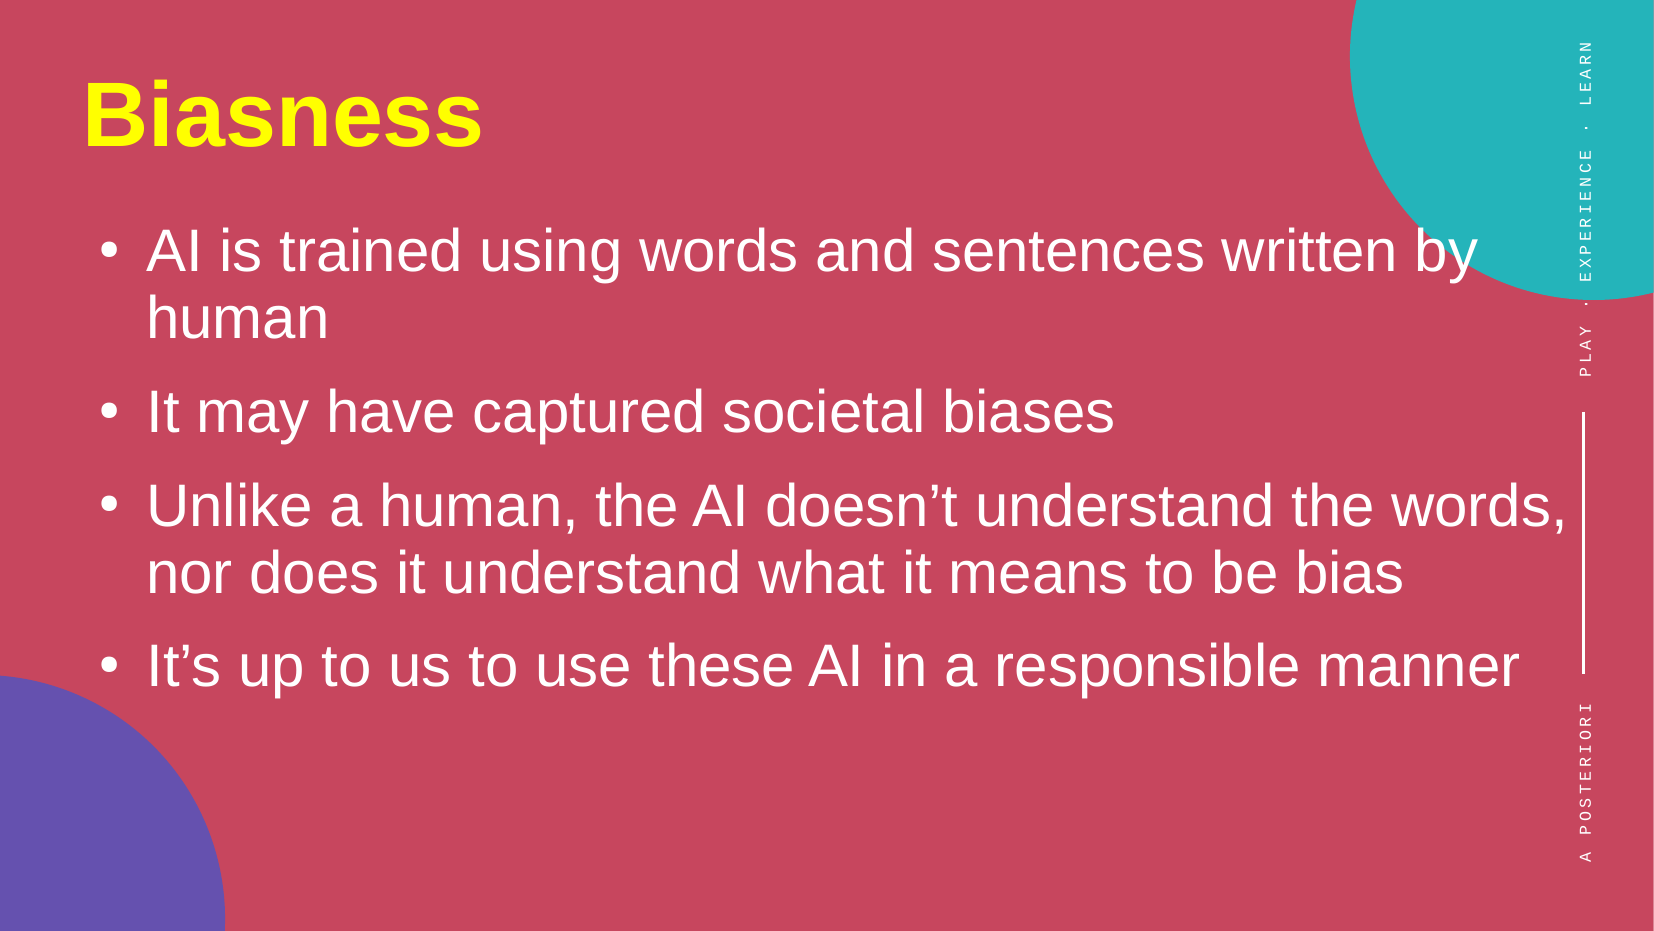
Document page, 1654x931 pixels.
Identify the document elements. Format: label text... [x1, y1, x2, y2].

list AI is trained using words and sentences written by human It may have captured societal biases Unlike a human, the AI doesn’t understand the words, nor does it understand what it means to be bias It’s up to us to use these AI in a responsible manner [82, 217, 1571, 758]
title Biasness [82, 37, 1351, 193]
